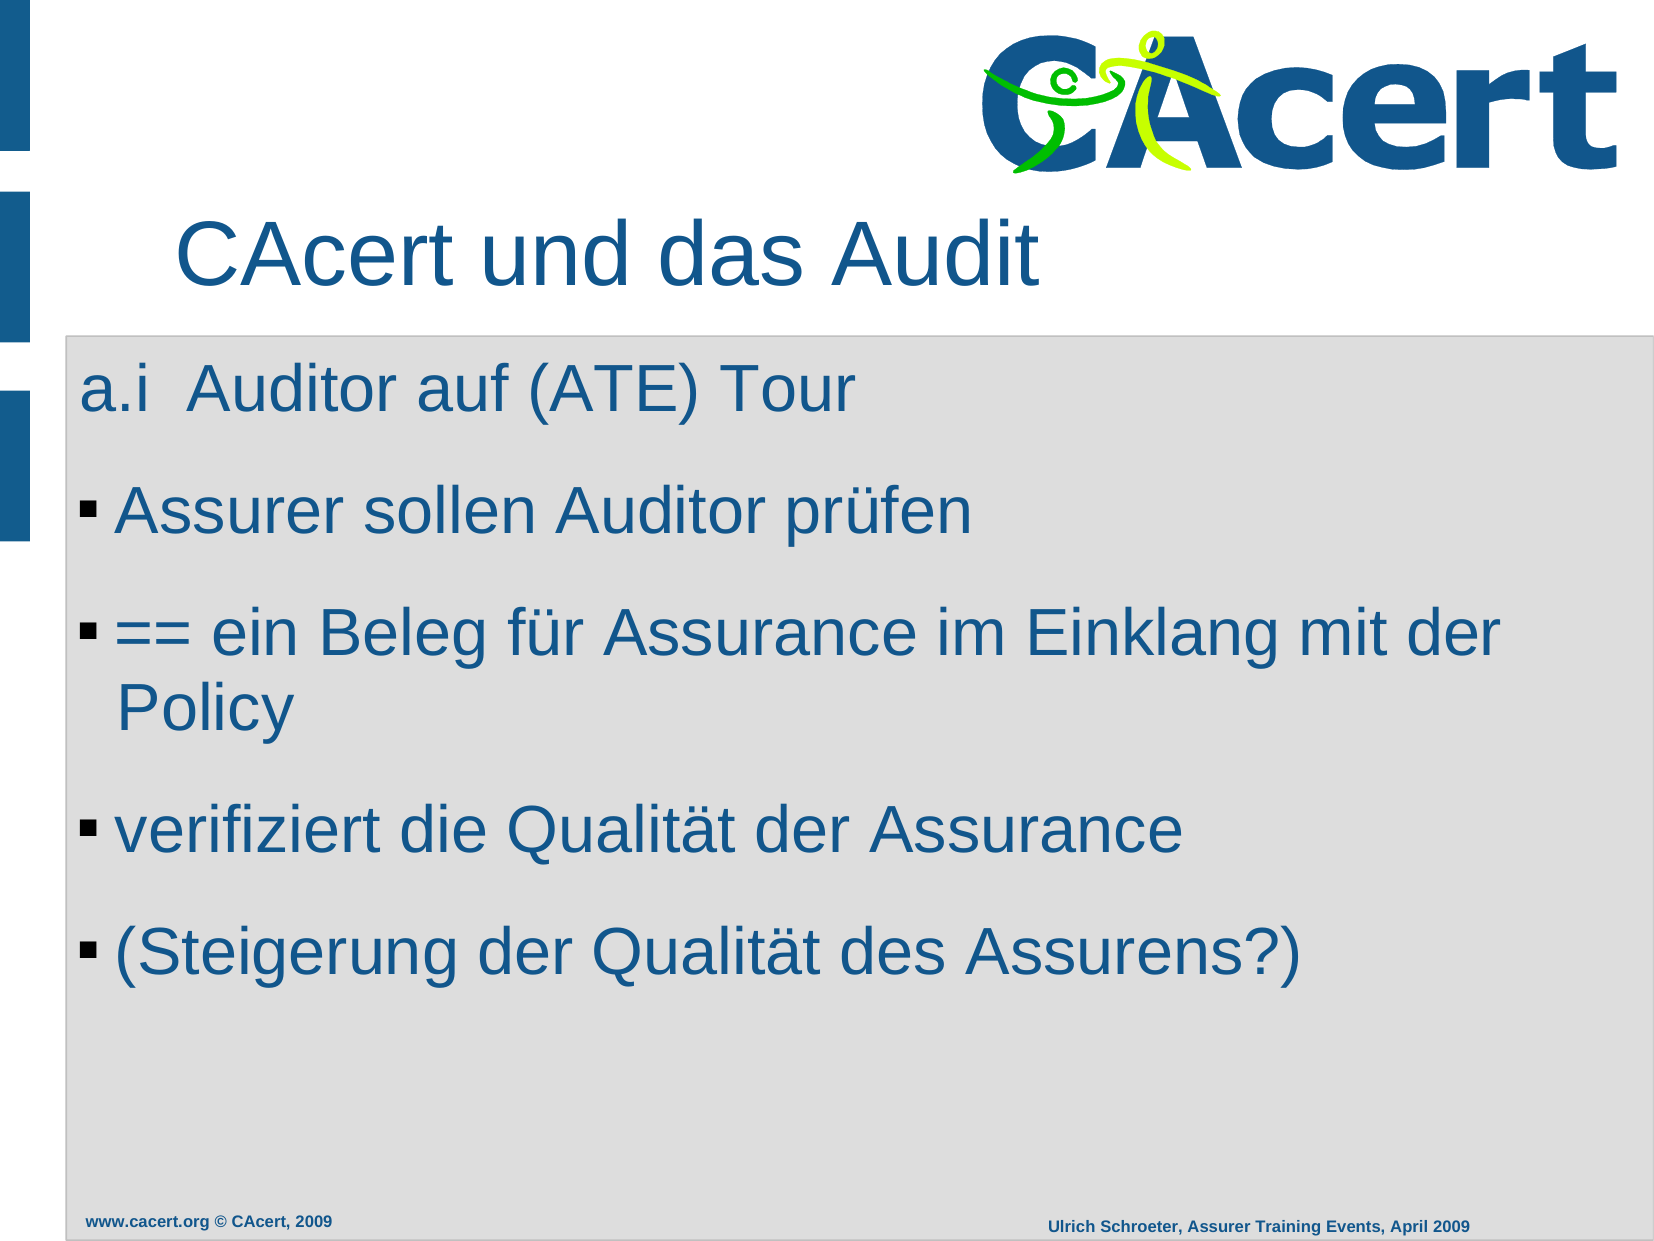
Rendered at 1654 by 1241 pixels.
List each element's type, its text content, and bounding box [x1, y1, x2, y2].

text_box CAcert und das Audit [118, 195, 1046, 313]
text_box a.i Auditor auf (ATE) Tour Assurer sollen Auditor prüfen == ein Beleg für Assurance im Einklang mit der Policy verifiziert die Qualität der Assurance (Steigerung der Qualität des Assurens?) [64, 343, 1519, 997]
